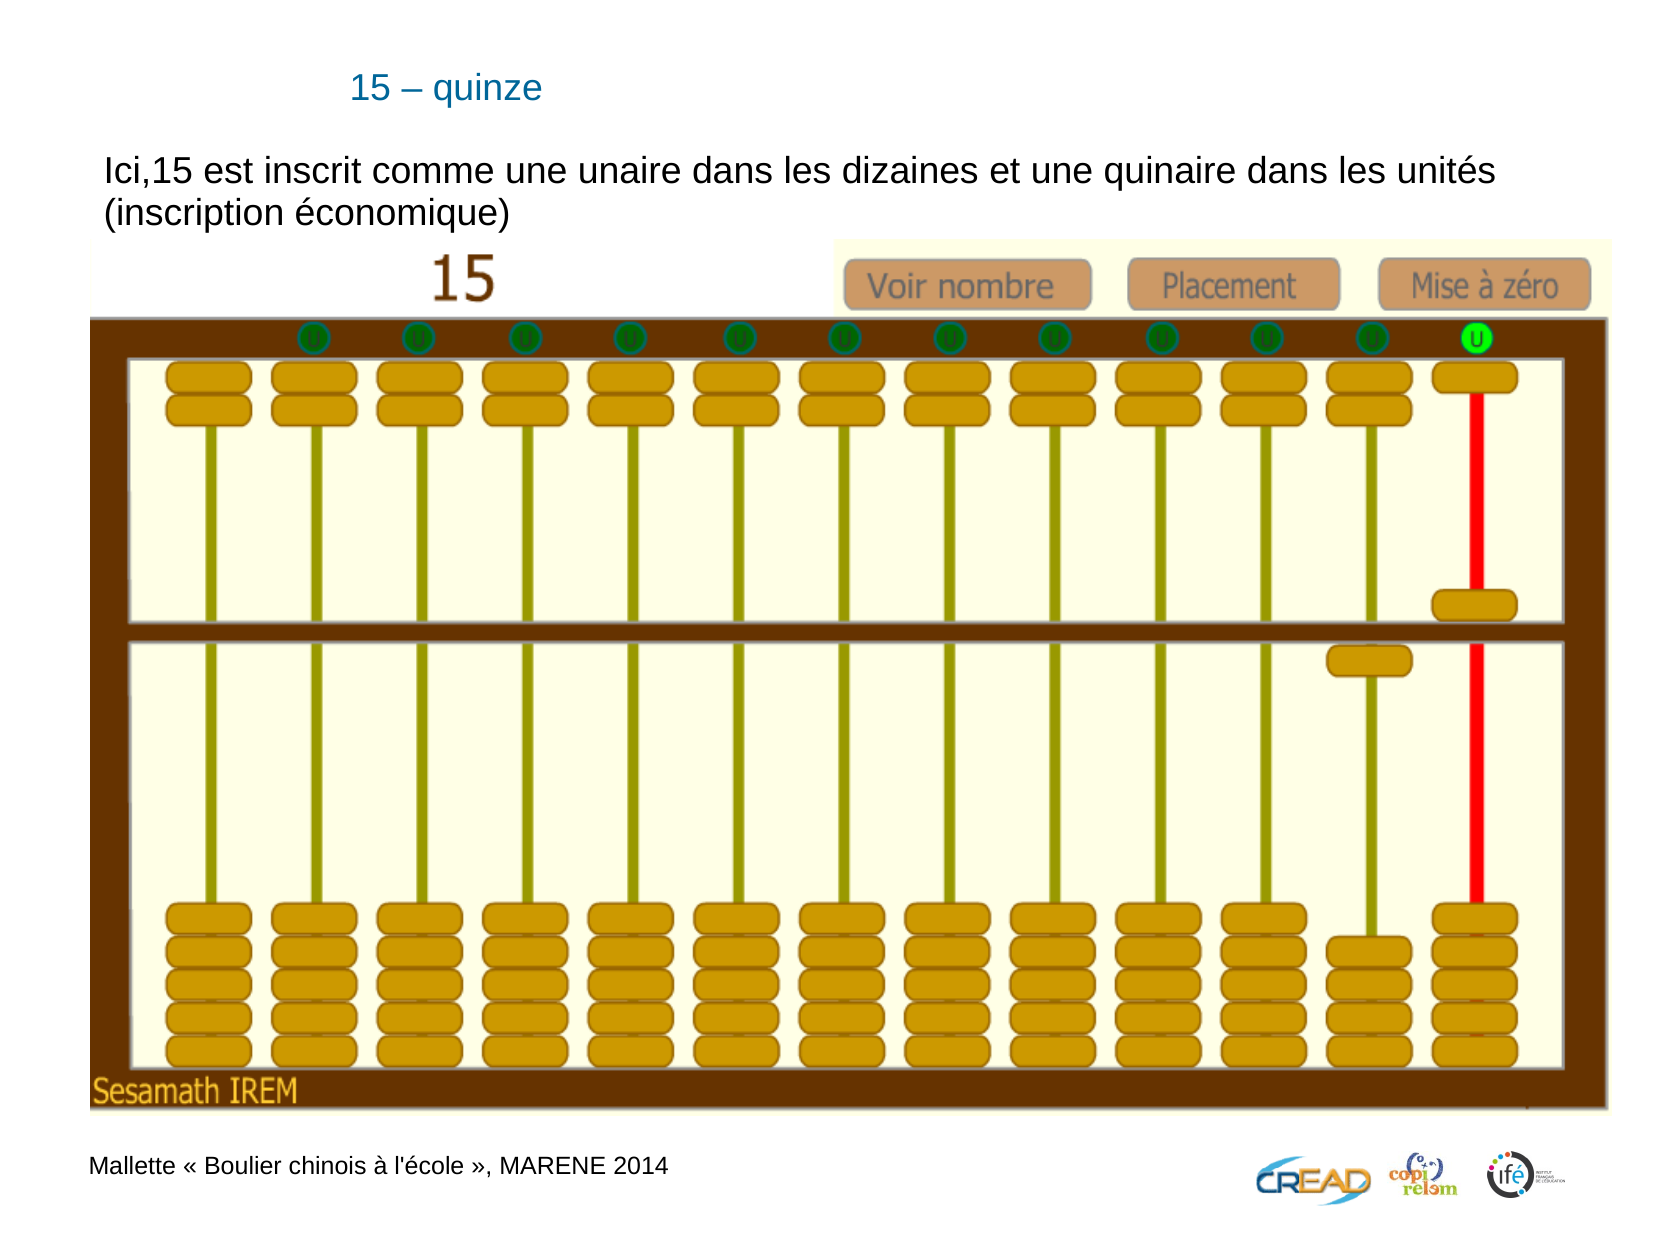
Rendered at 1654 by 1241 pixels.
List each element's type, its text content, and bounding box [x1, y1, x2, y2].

picture [1487, 1151, 1565, 1198]
picture [1387, 1151, 1461, 1197]
picture [1251, 1151, 1377, 1211]
picture [90, 239, 1612, 1116]
text_box Ici,15 est inscrit comme une unaire dans les dizaines et une quinaire dans les unités (inscription économique) [88, 141, 1595, 241]
text_box 15 – quinze [334, 59, 739, 116]
